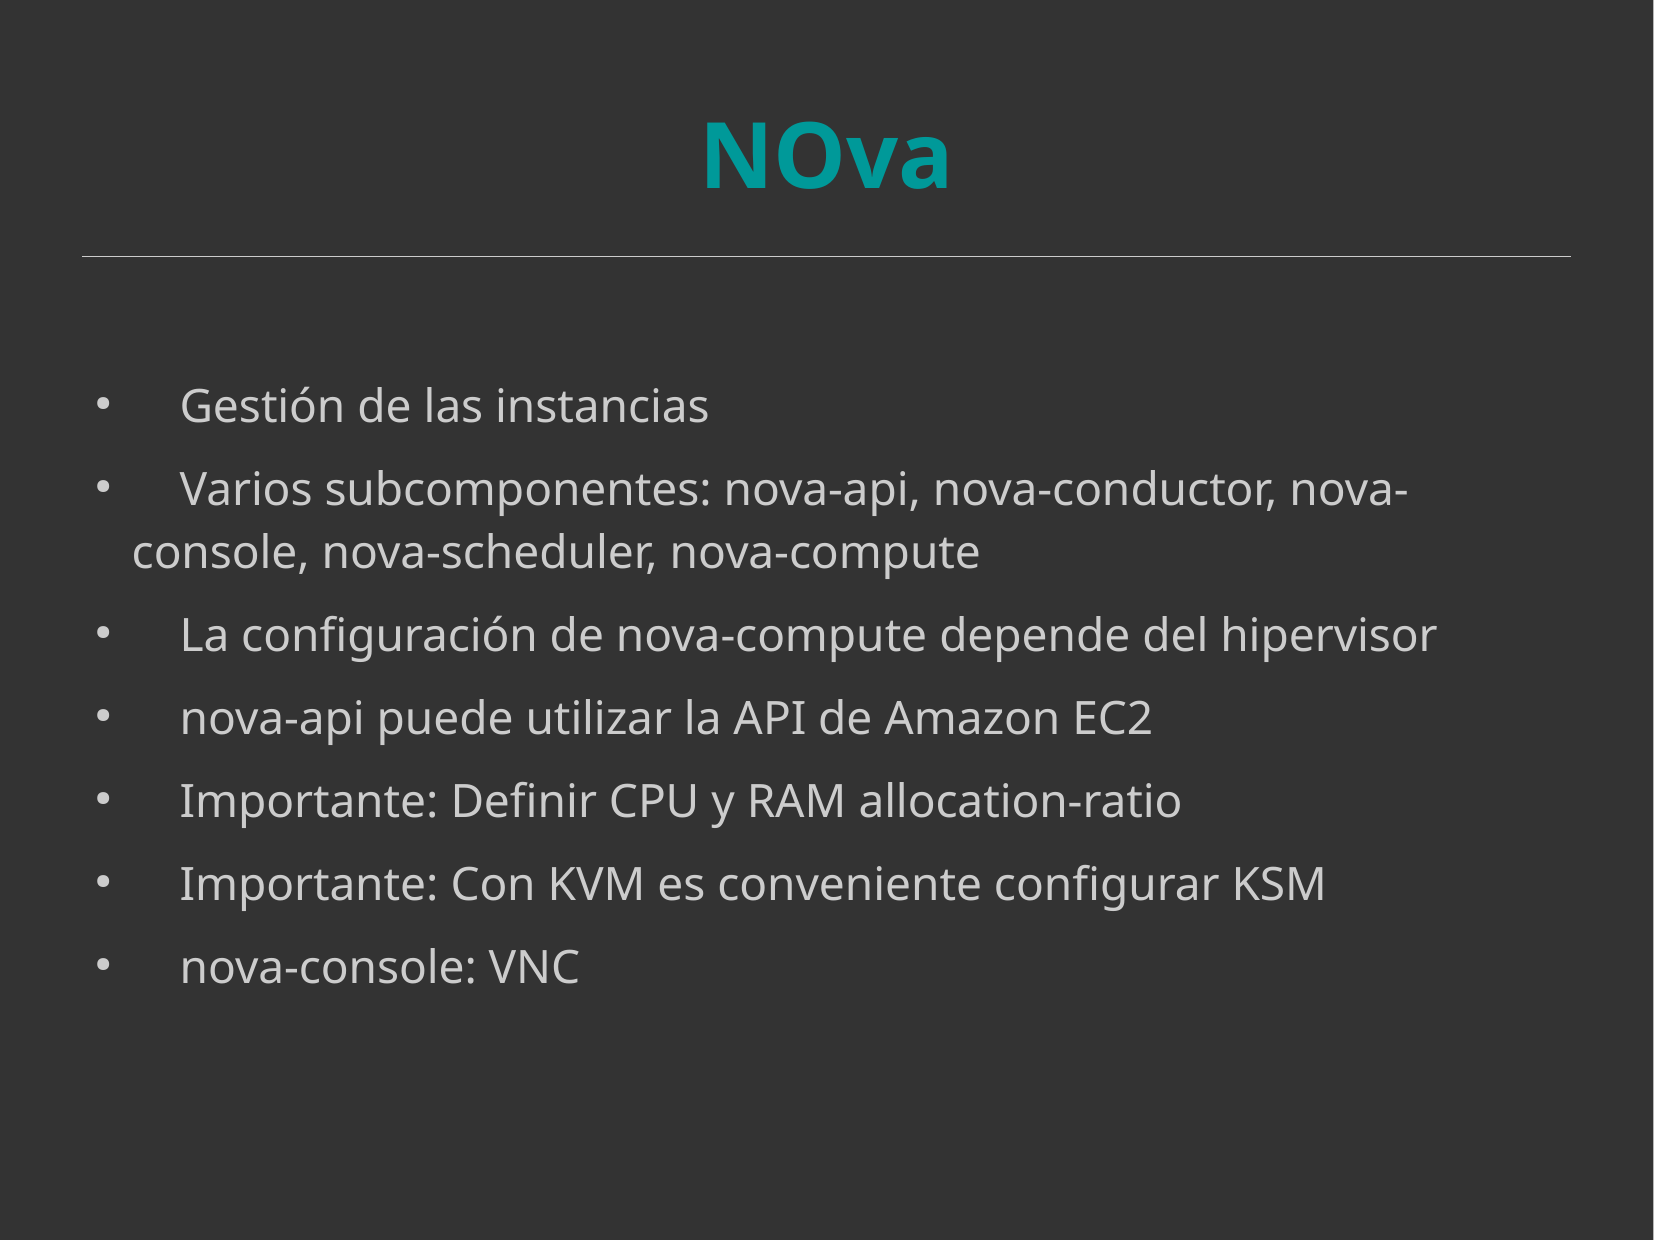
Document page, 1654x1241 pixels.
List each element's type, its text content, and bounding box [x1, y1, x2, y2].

list Gestión de las instancias Varios subcomponentes: nova-api, nova-conductor, nova- console, nova-scheduler, nova-compute La configuración de nova-compute depende del hipervisor nova-api puede utilizar la API de Amazon EC2 Importante: Definir CPU y RAM allocation-ratio Importante: Con KVM es conveniente configurar KSM nova-console: VNC [82, 290, 1571, 1010]
title NOva [82, 49, 1571, 257]
